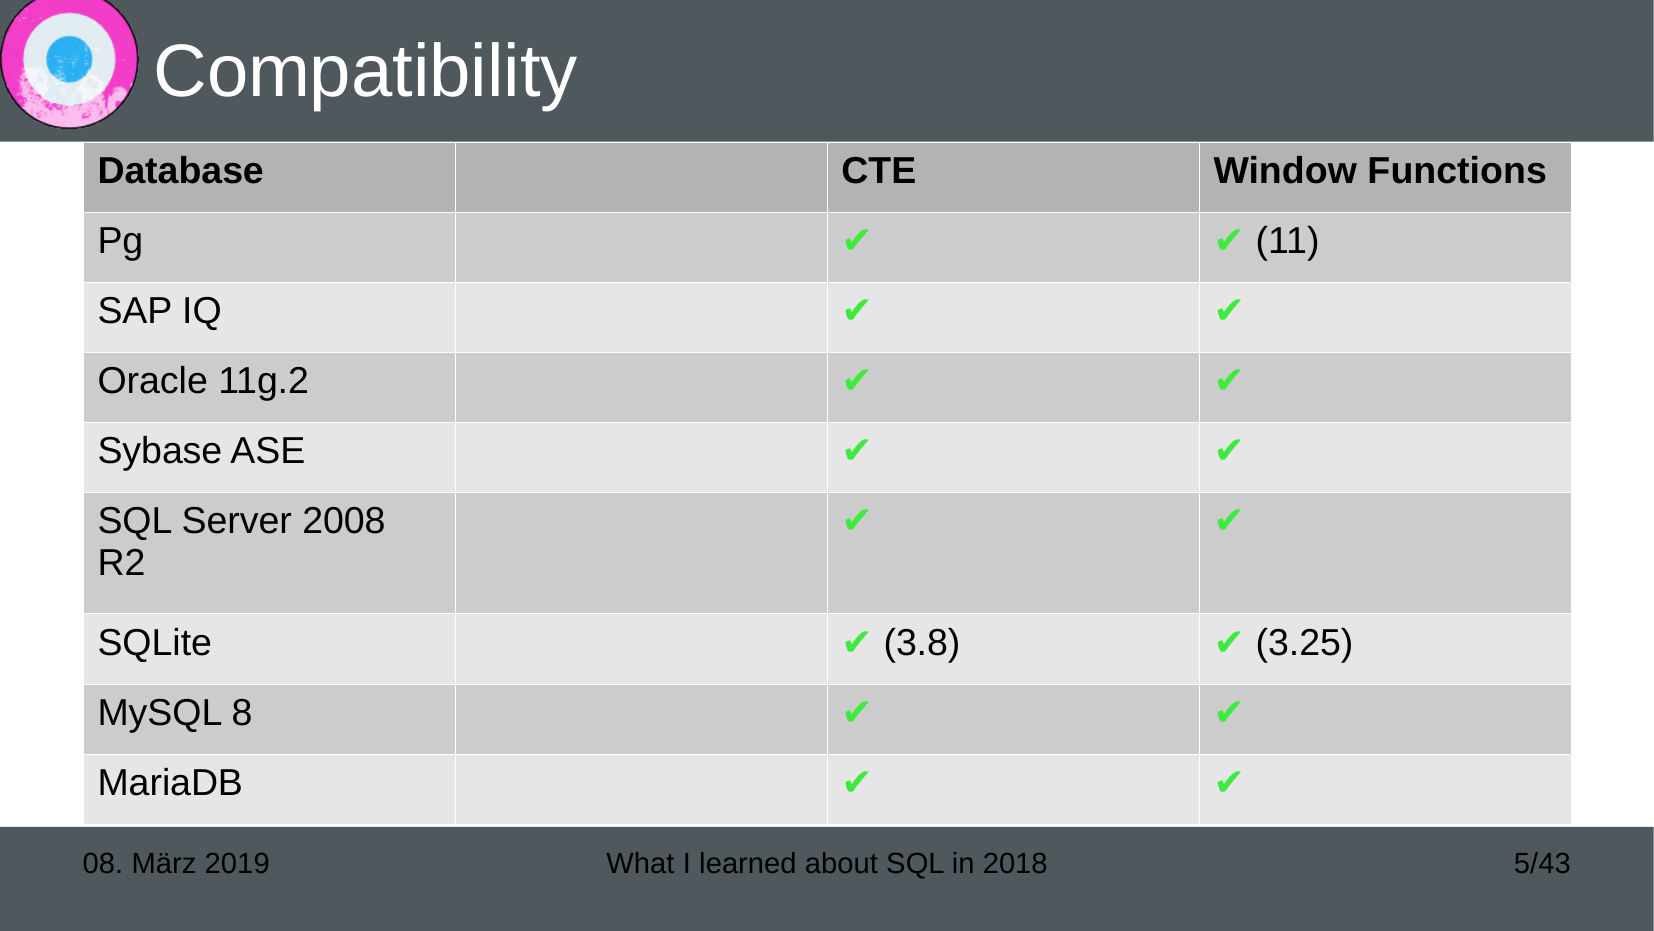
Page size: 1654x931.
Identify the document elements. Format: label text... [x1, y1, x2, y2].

table_cell ✔ [828, 423, 1199, 492]
table_cell ✔ [1200, 423, 1571, 492]
table_cell MySQL 8 [84, 685, 455, 754]
table_header Window Functions [1200, 143, 1571, 212]
table_cell MariaDB [84, 755, 455, 824]
table_cell SAP IQ [84, 283, 455, 352]
table_cell ✔ [828, 353, 1199, 422]
table_cell [456, 353, 827, 422]
table_cell [456, 685, 827, 754]
table_cell [456, 755, 827, 824]
table_cell ✔ [1200, 353, 1571, 422]
table_cell SQLite [84, 614, 455, 684]
table_cell ✔ (11) [1200, 213, 1571, 282]
table_cell Pg [84, 213, 455, 282]
table_cell ✔ [1200, 755, 1571, 824]
table_cell ✔ [828, 685, 1199, 754]
table_cell [456, 493, 827, 613]
table_cell [456, 614, 827, 684]
table_cell ✔ (3.8) [828, 614, 1199, 684]
table_cell SQL Server 2008 R2 [84, 493, 455, 613]
table_header Database [84, 143, 455, 212]
table_cell ✔ [828, 213, 1199, 282]
table_cell ✔ [1200, 493, 1571, 613]
table_cell ✔ [828, 493, 1199, 613]
table_cell ✔ [828, 755, 1199, 824]
table_cell [456, 283, 827, 352]
table_cell [456, 423, 827, 492]
table_cell Oracle 11g.2 [84, 353, 455, 422]
table_cell ✔ (3.25) [1200, 614, 1571, 684]
table_cell ✔ [1200, 283, 1571, 352]
table_header [456, 143, 827, 212]
title Compatibility [153, 5, 1654, 136]
table_cell [456, 213, 827, 282]
table_header CTE [828, 143, 1199, 212]
table_cell ✔ [828, 283, 1199, 352]
table_cell Sybase ASE [84, 423, 455, 492]
picture [0, 0, 228, 148]
table_cell ✔ [1200, 685, 1571, 754]
